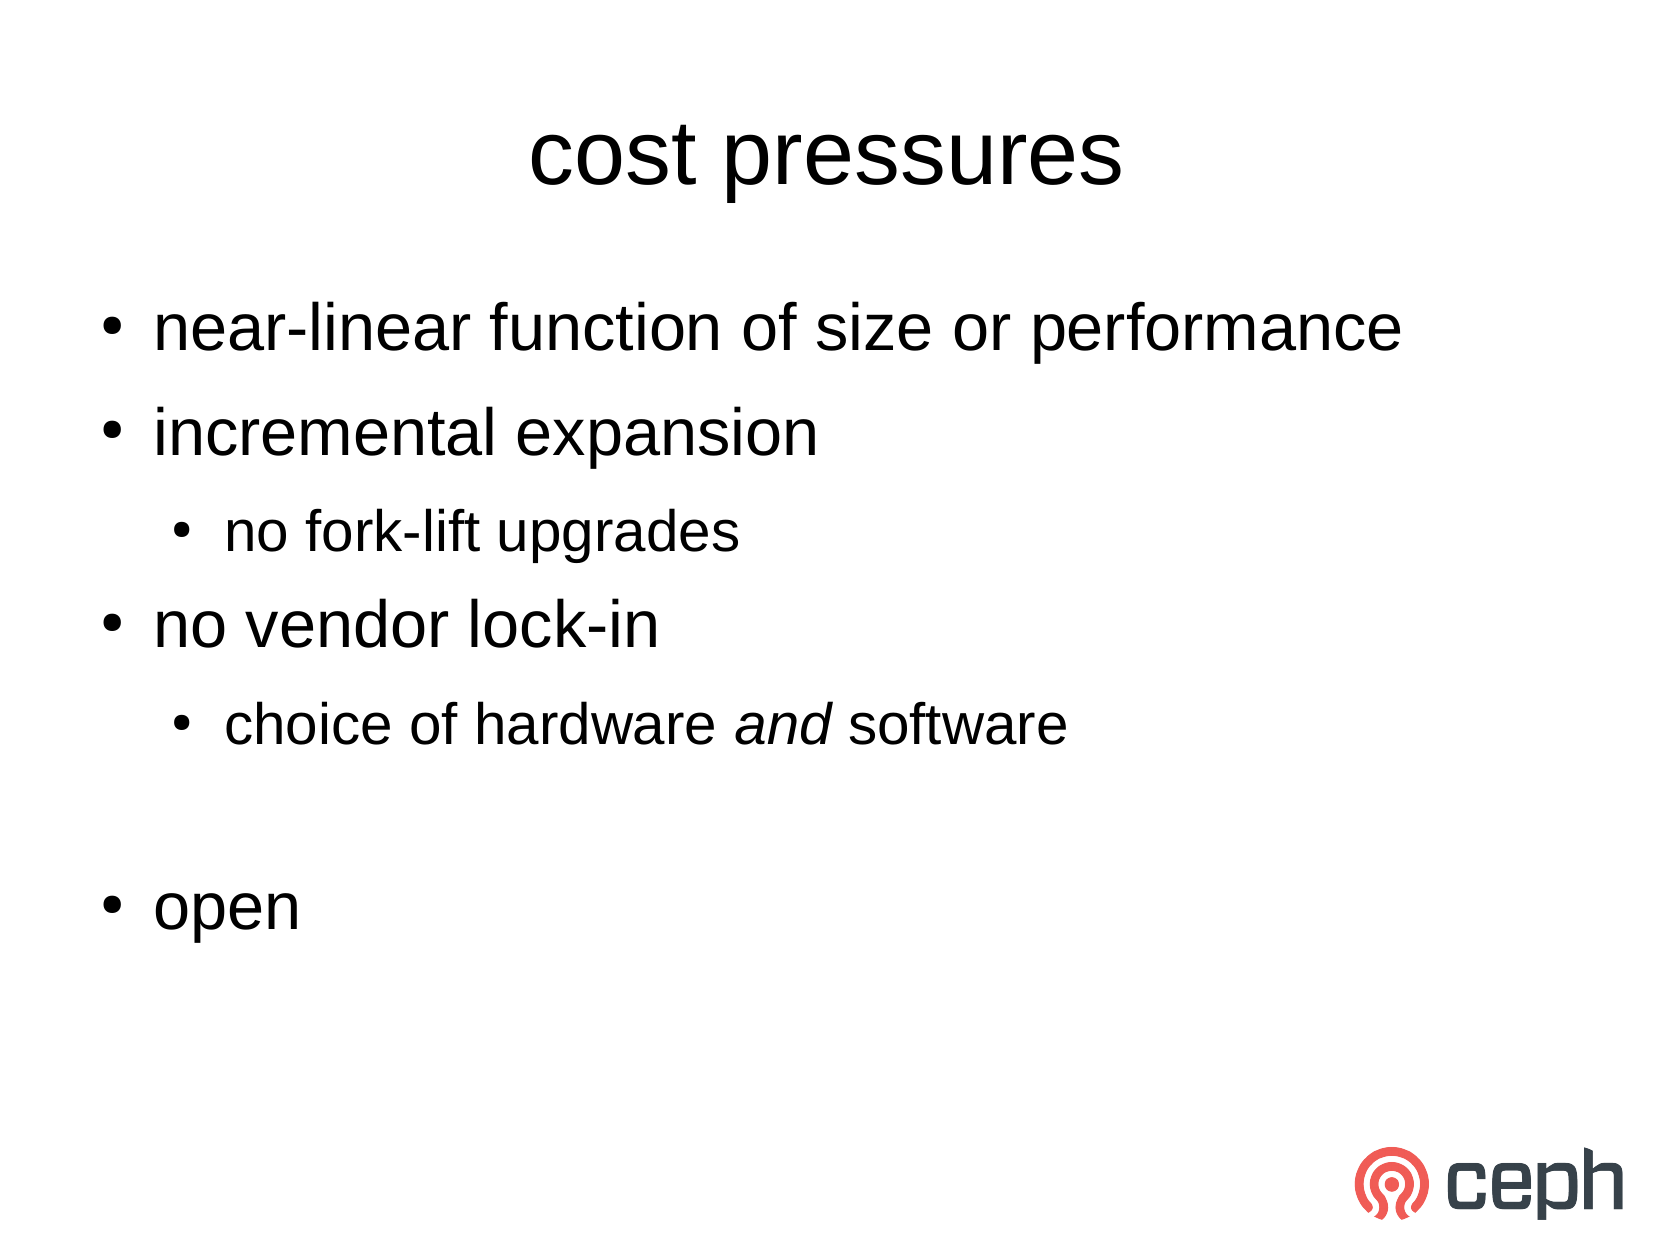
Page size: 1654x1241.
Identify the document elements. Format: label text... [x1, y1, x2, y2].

picture [1308, 1100, 1654, 1241]
title cost pressures [82, 49, 1571, 257]
list near-linear function of size or performance incremental expansion no fork-lift upgrades no vendor lock-in choice of hardware and software open [82, 290, 1571, 1010]
